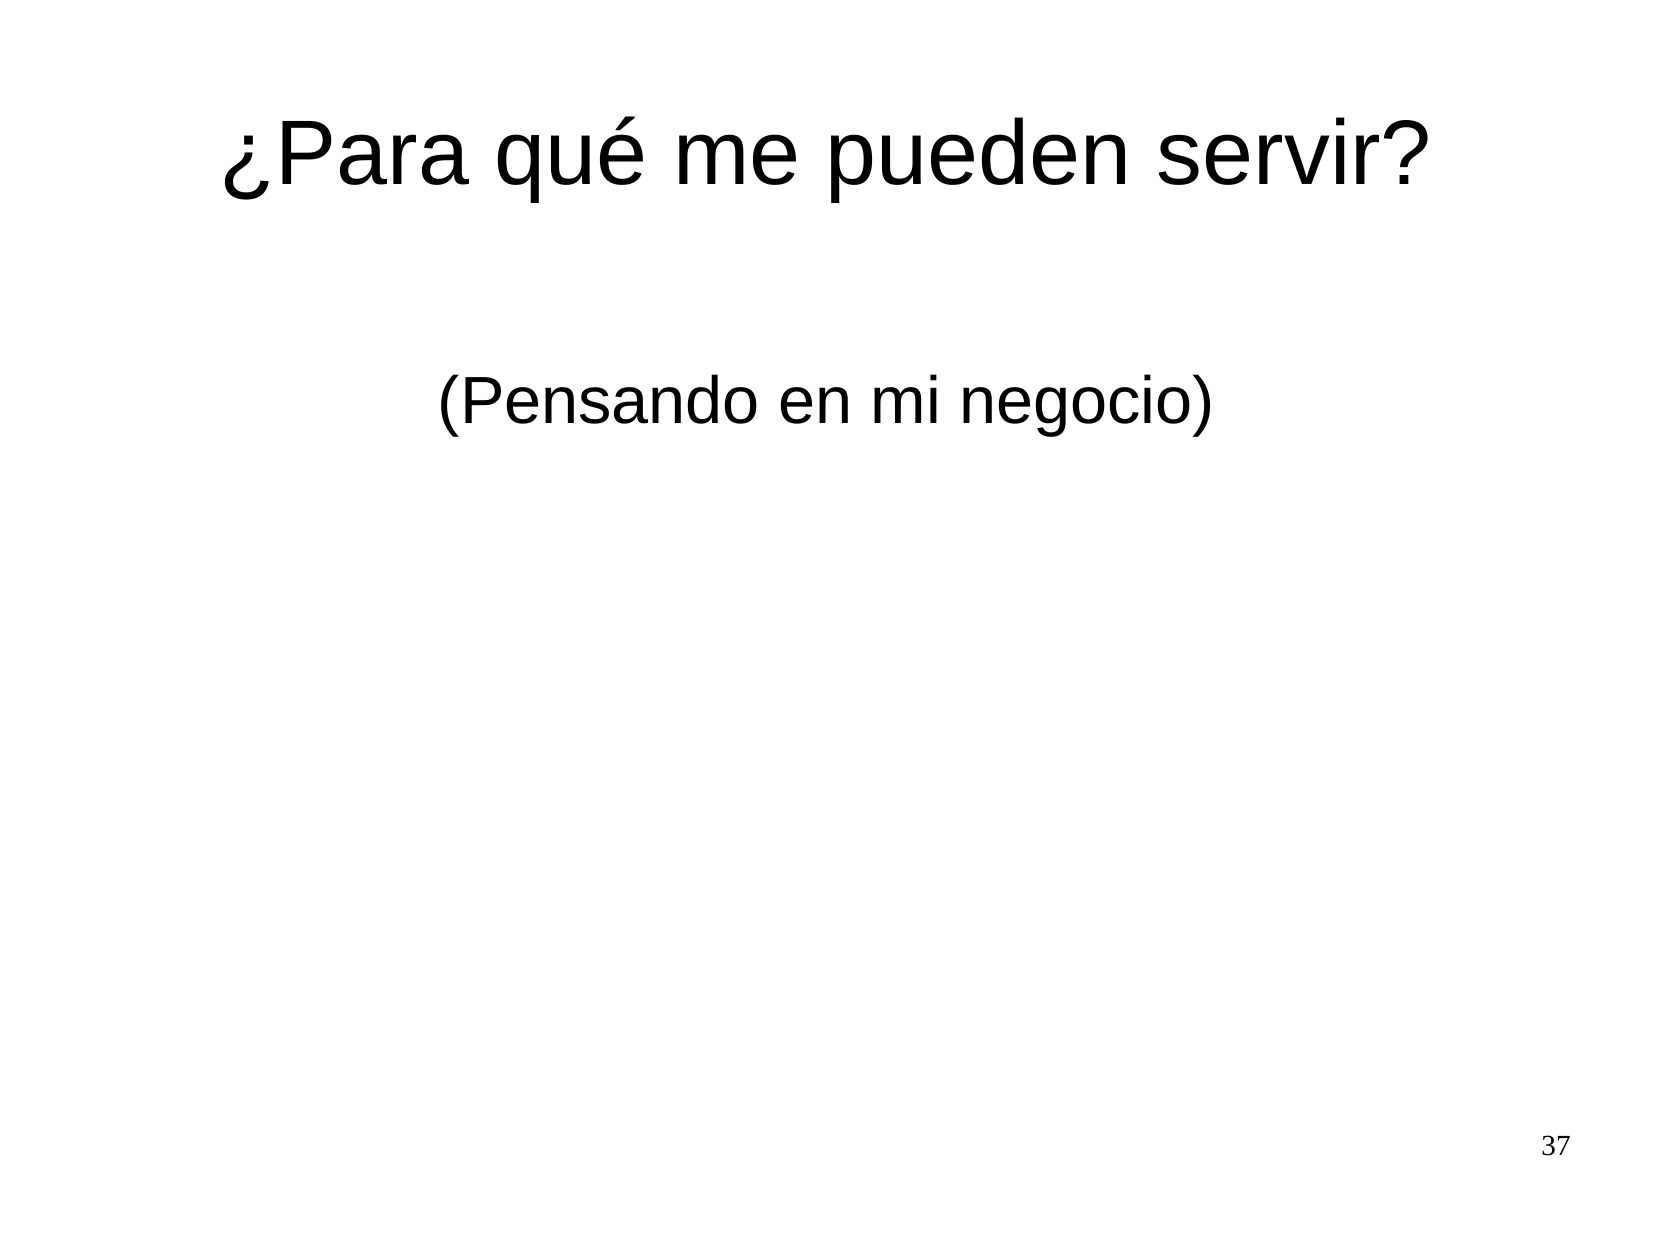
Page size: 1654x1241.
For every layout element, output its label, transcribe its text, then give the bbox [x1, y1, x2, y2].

subtitle (Pensando en mi negocio) [82, 297, 1571, 1102]
title ¿Para qué me pueden servir? [82, 56, 1571, 250]
